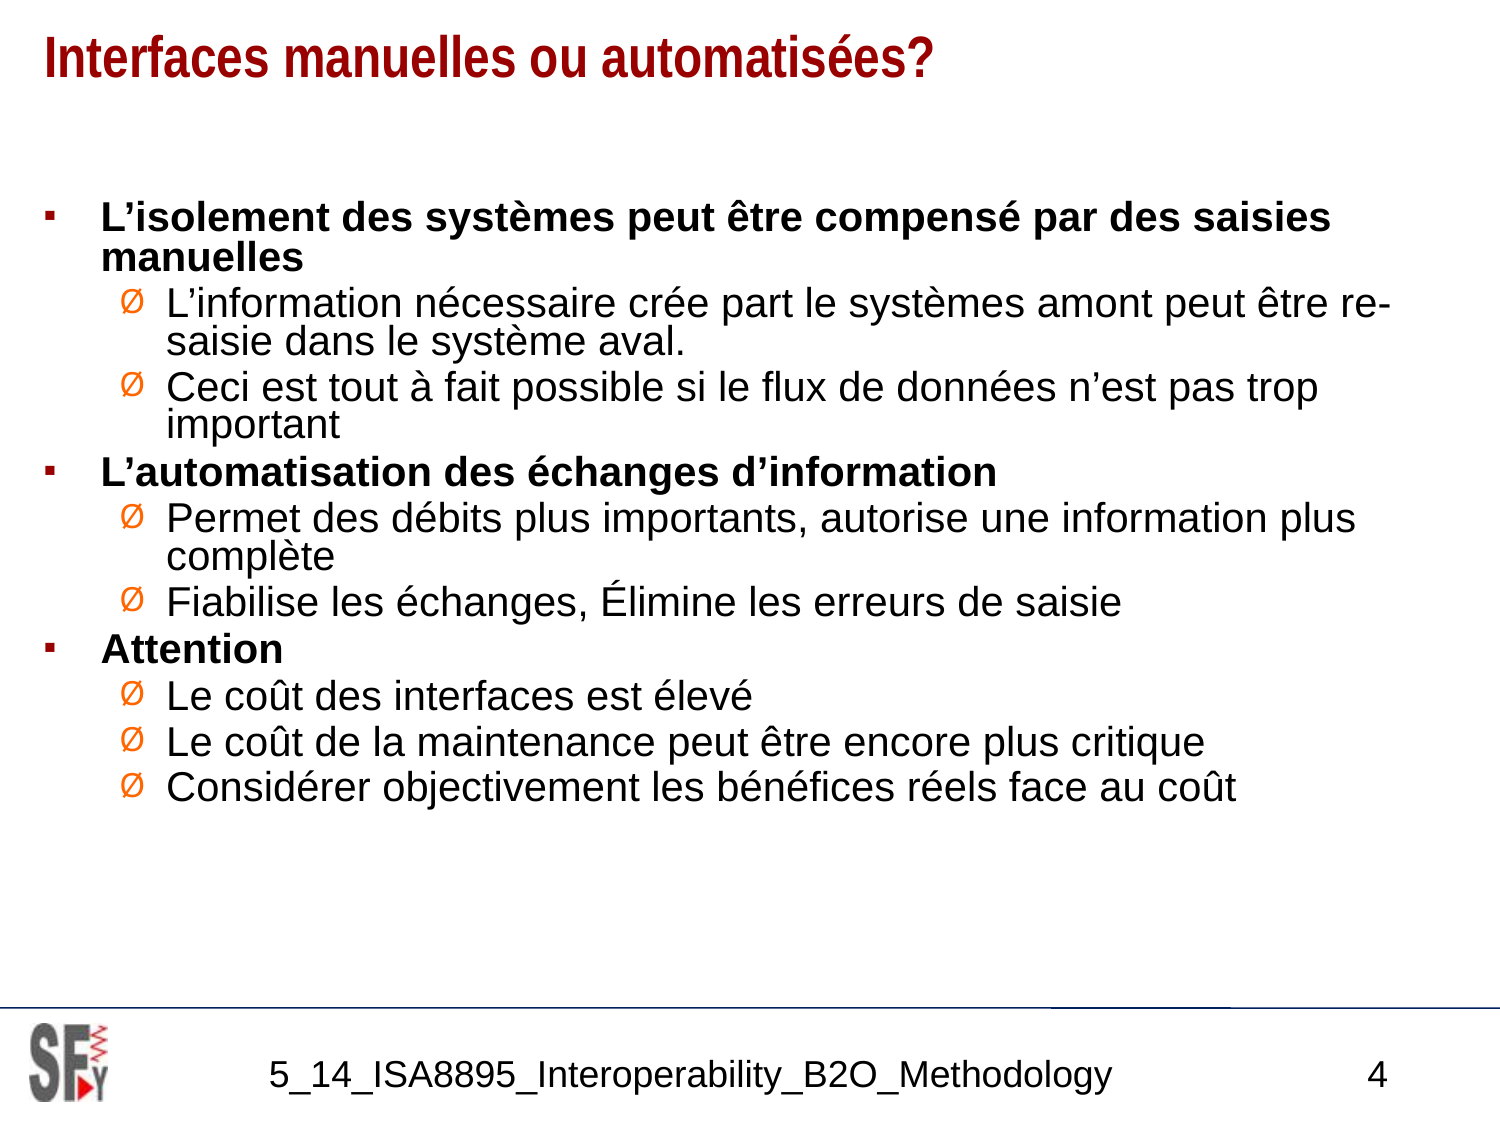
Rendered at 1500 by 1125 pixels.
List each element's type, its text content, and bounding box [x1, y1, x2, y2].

footer 5_14_ISA8895_Interoperability_B2O_Methodology [253, 1034, 1336, 1103]
list L’isolement des systèmes peut être compensé par des saisies manuelles L’information nécessaire crée part le systèmes amont peut être re-saisie dans le système aval. Ceci est tout à fait possible si le flux de données n’est pas trop important L’automatisation des échanges d’information Permet des débits plus importants, autorise une information plus complète Fiabilise les échanges, Élimine les erreurs de saisie Attention Le coût des interfaces est élevé Le coût de la maintenance peut être encore plus critique Considérer objectivement les bénéfices réels face au coût [29, 184, 1471, 988]
title Interfaces manuelles ou automatisées? [29, 12, 1471, 138]
picture [29, 1023, 108, 1102]
slide_number <numéro> [1352, 1034, 1490, 1103]
